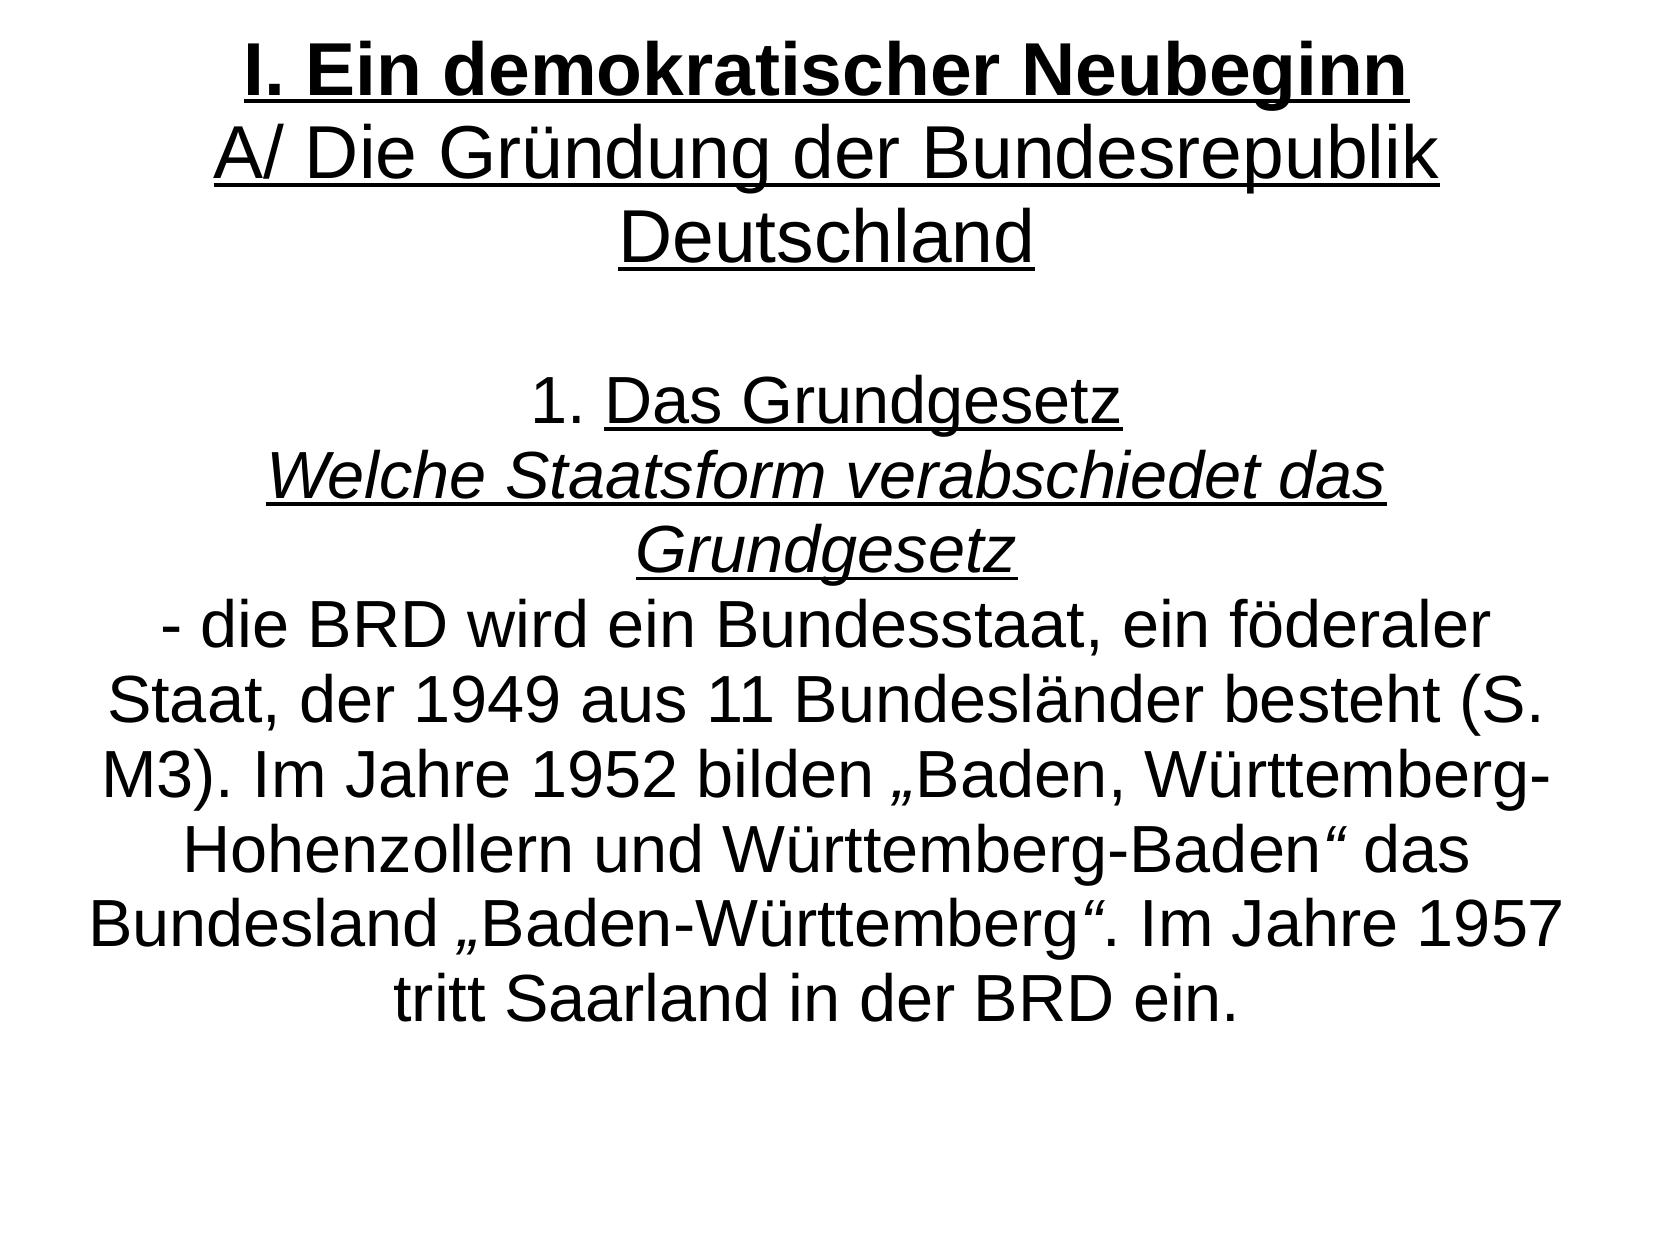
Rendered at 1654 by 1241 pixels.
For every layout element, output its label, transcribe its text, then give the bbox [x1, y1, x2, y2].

title I. Ein demokratischer Neubeginn A/ Die Gründung der Bundesrepublik Deutschland [82, 26, 1571, 279]
subtitle 1. Das Grundgesetz Welche Staatsform verabschiedet das Grundgesetz - die BRD wird ein Bundesstaat, ein föderaler Staat, der 1949 aus 11 Bundesländer besteht (S. M3). Im Jahre 1952 bilden „Baden, Württemberg-Hohenzollern und Württemberg-Baden“ das Bundesland „Baden-Württemberg“. Im Jahre 1957 tritt Saarland in der BRD ein. [82, 290, 1571, 1109]
